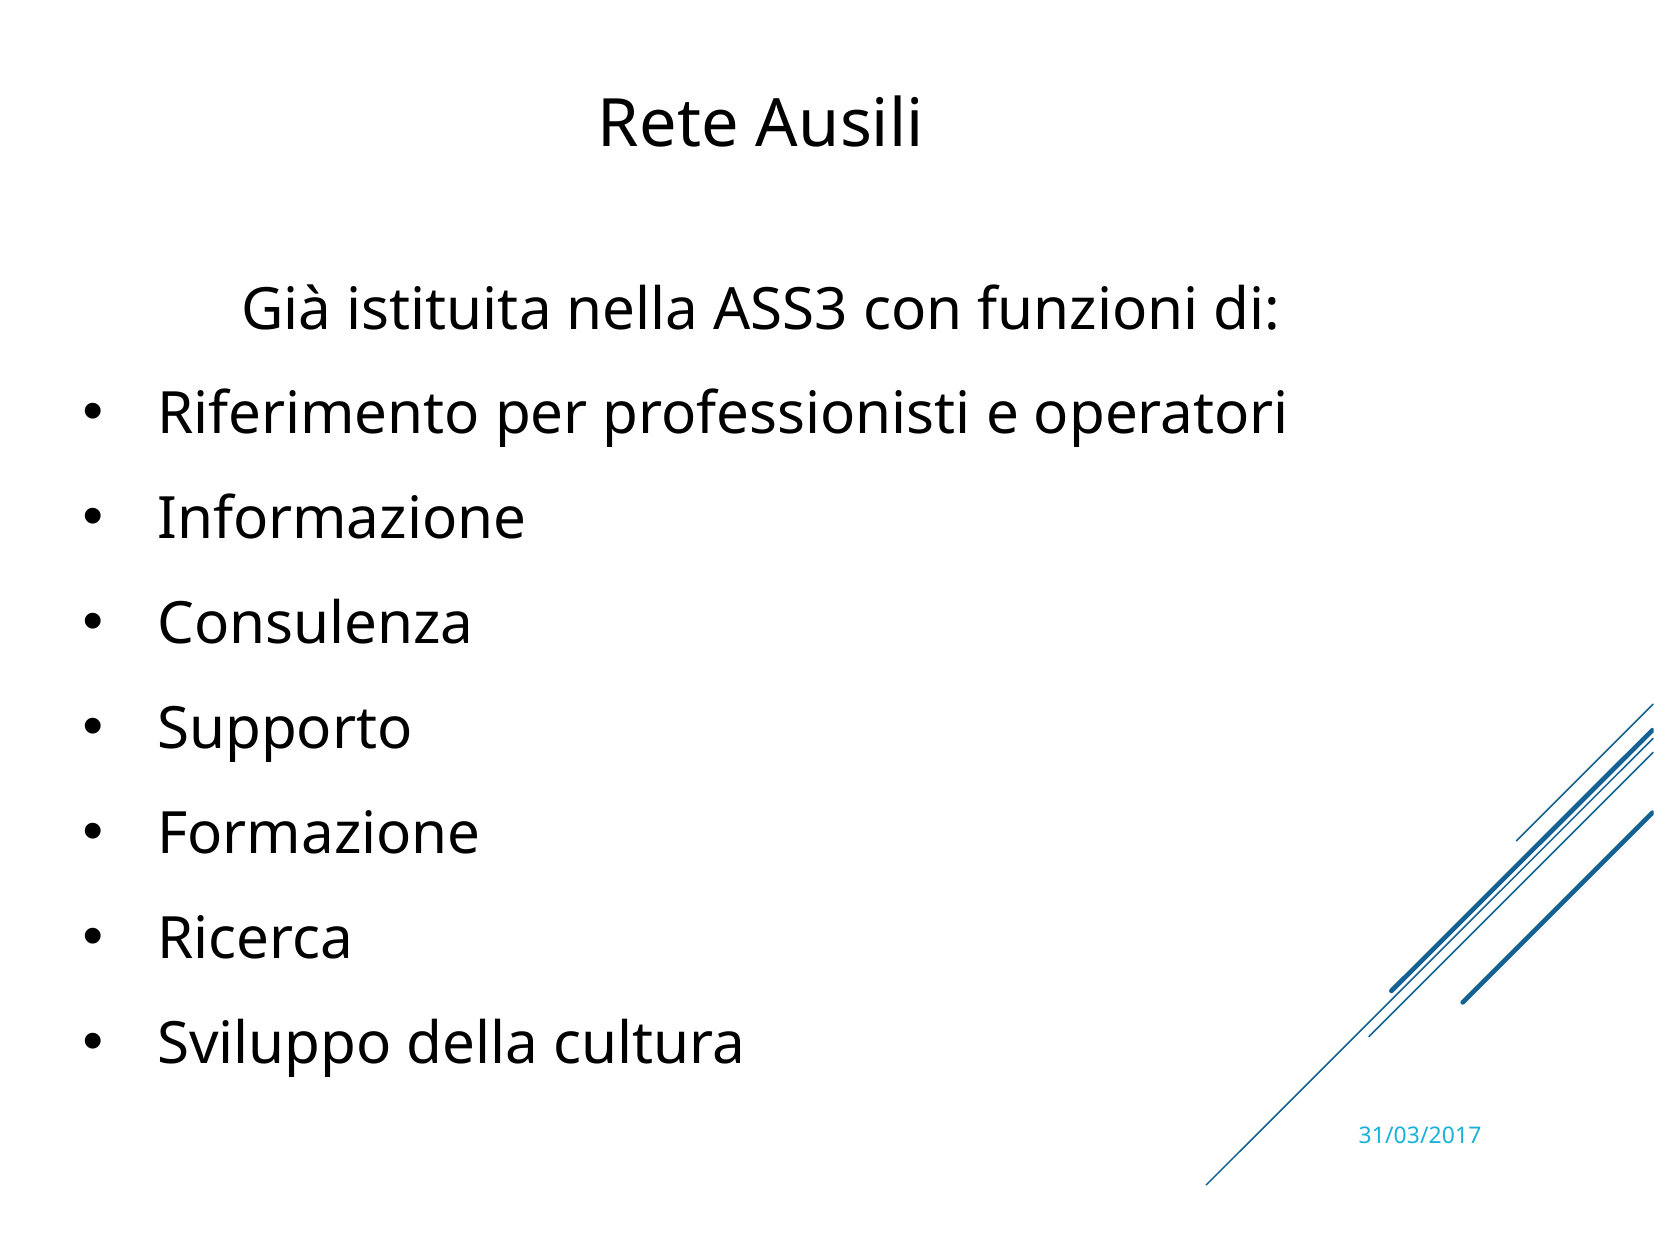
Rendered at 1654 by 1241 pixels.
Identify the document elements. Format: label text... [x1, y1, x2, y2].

text_box 31/03/2017 [1343, 1116, 1561, 1183]
text_box Rete Ausili Già istituita nella ASS3 con funzioni di: Riferimento per professionisti e operatori Informazione Consulenza Supporto Formazione Ricerca Sviluppo della cultura [82, 56, 1571, 1102]
